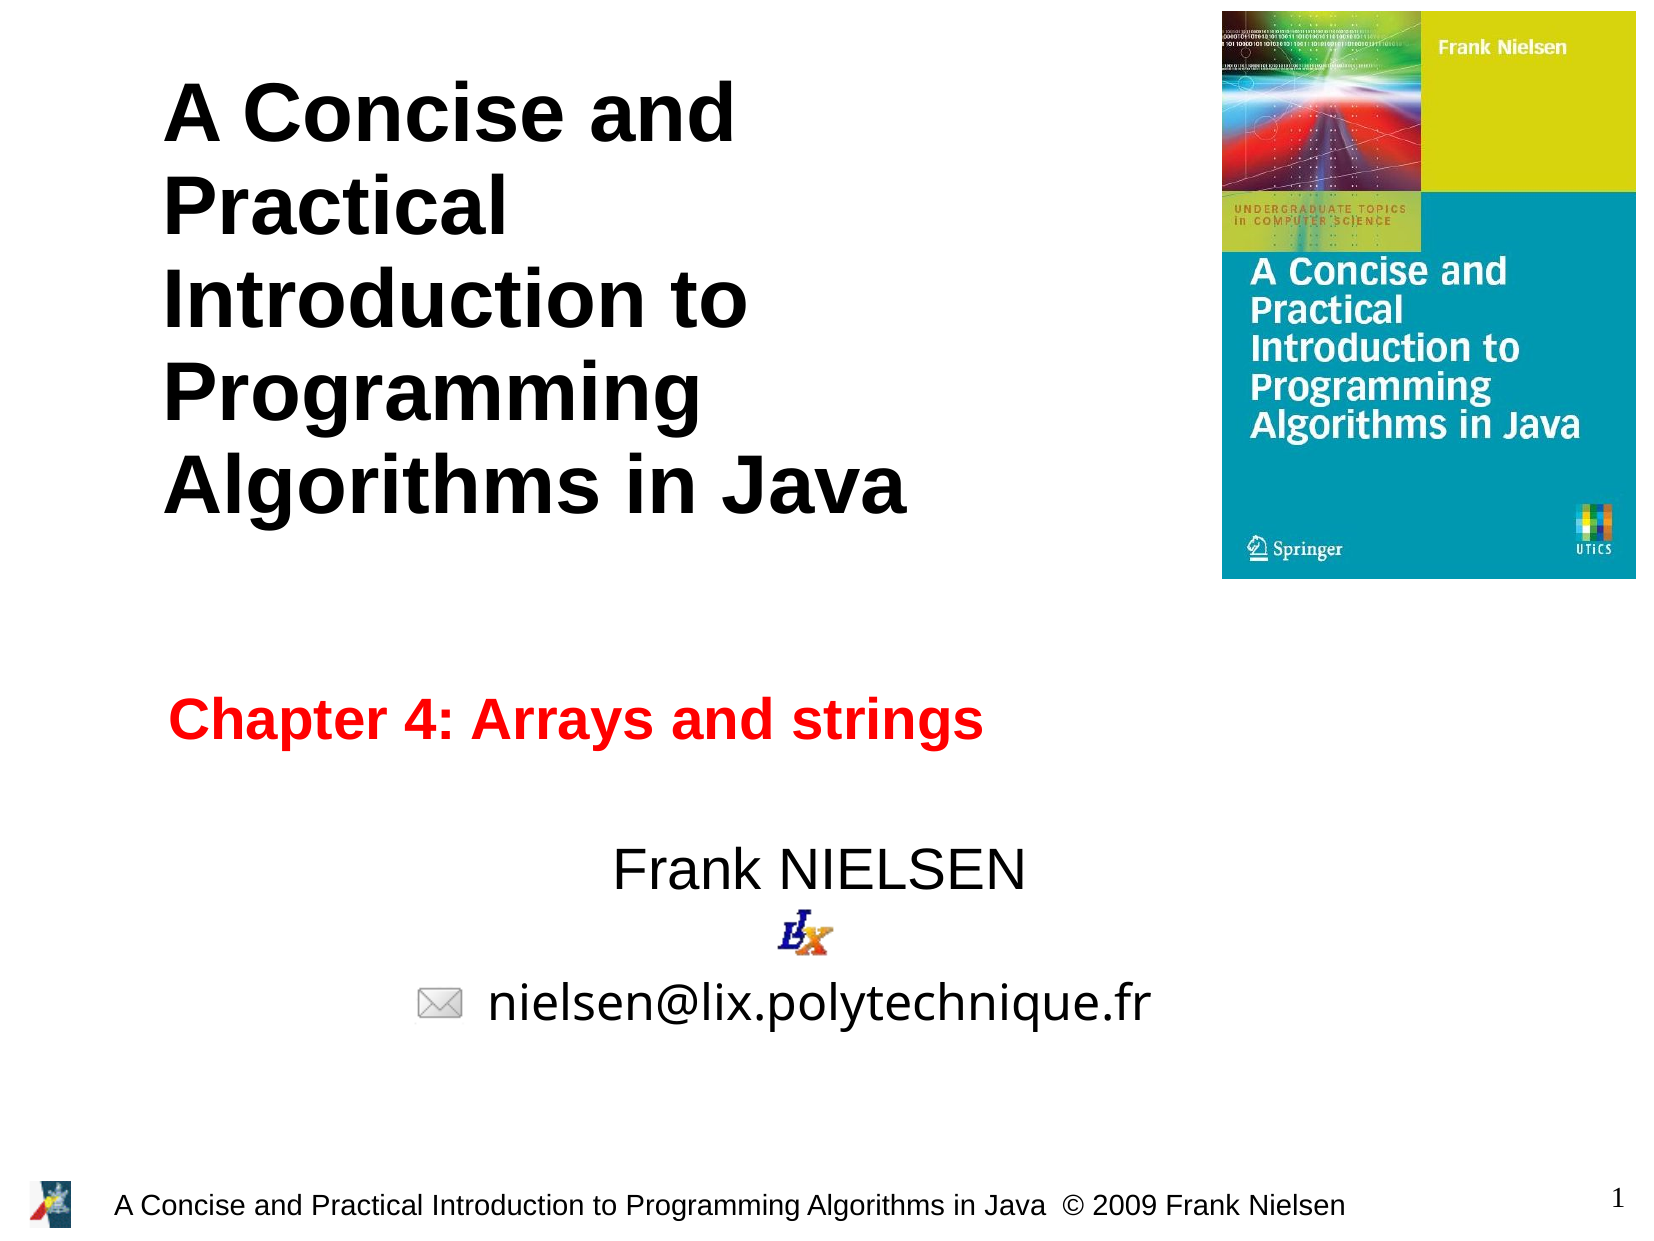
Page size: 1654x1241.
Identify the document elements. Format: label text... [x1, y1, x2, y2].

picture [1222, 11, 1636, 579]
text_box Chapter 4: Arrays and strings [153, 679, 1001, 761]
picture [767, 894, 851, 981]
text_box A Concise and Practical Introduction to Programming Algorithms in Java [147, 59, 923, 539]
picture [407, 974, 472, 1034]
picture [29, 1181, 71, 1228]
text_box Frank NIELSEN nielsen@lix.polytechnique.fr [472, 829, 1153, 1034]
